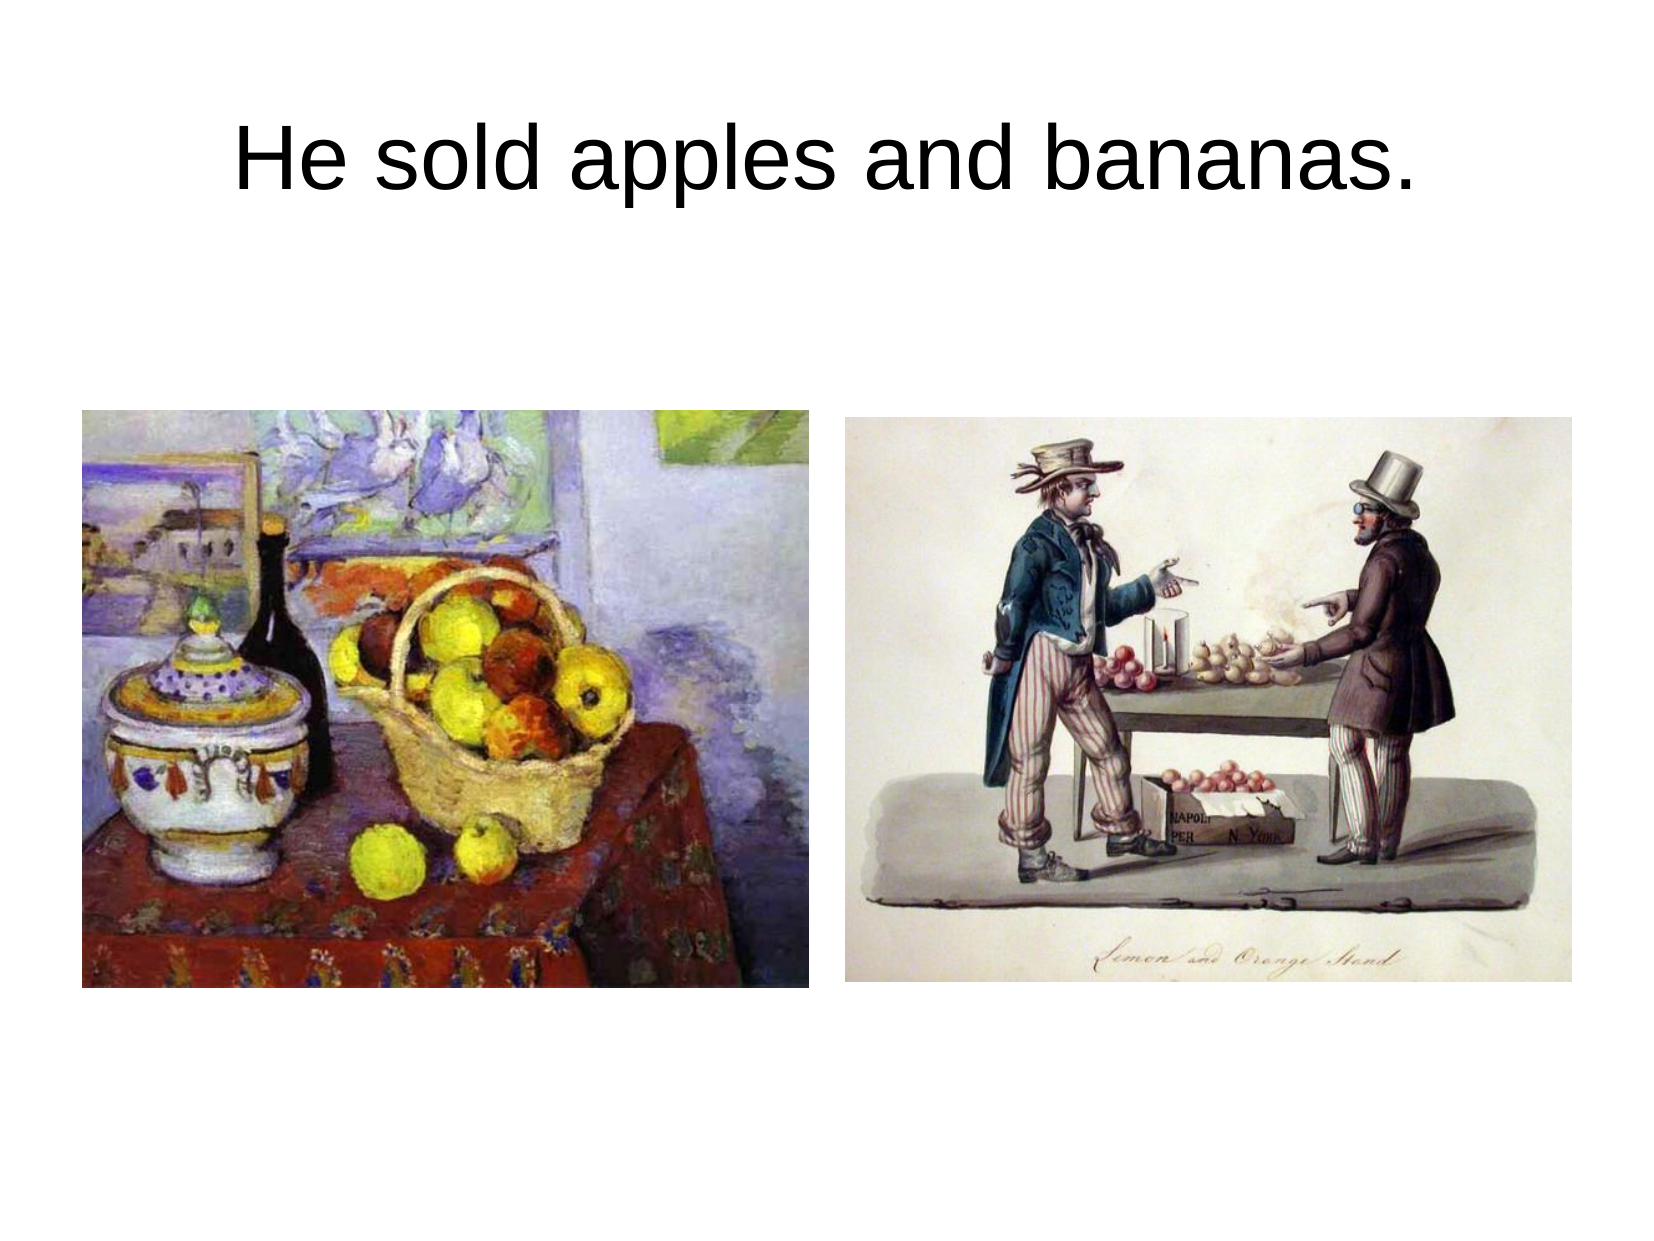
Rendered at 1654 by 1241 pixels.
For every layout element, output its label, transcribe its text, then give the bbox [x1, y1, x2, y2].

picture [82, 411, 809, 988]
title He sold apples and bananas. [82, 49, 1571, 257]
picture [845, 417, 1572, 982]
